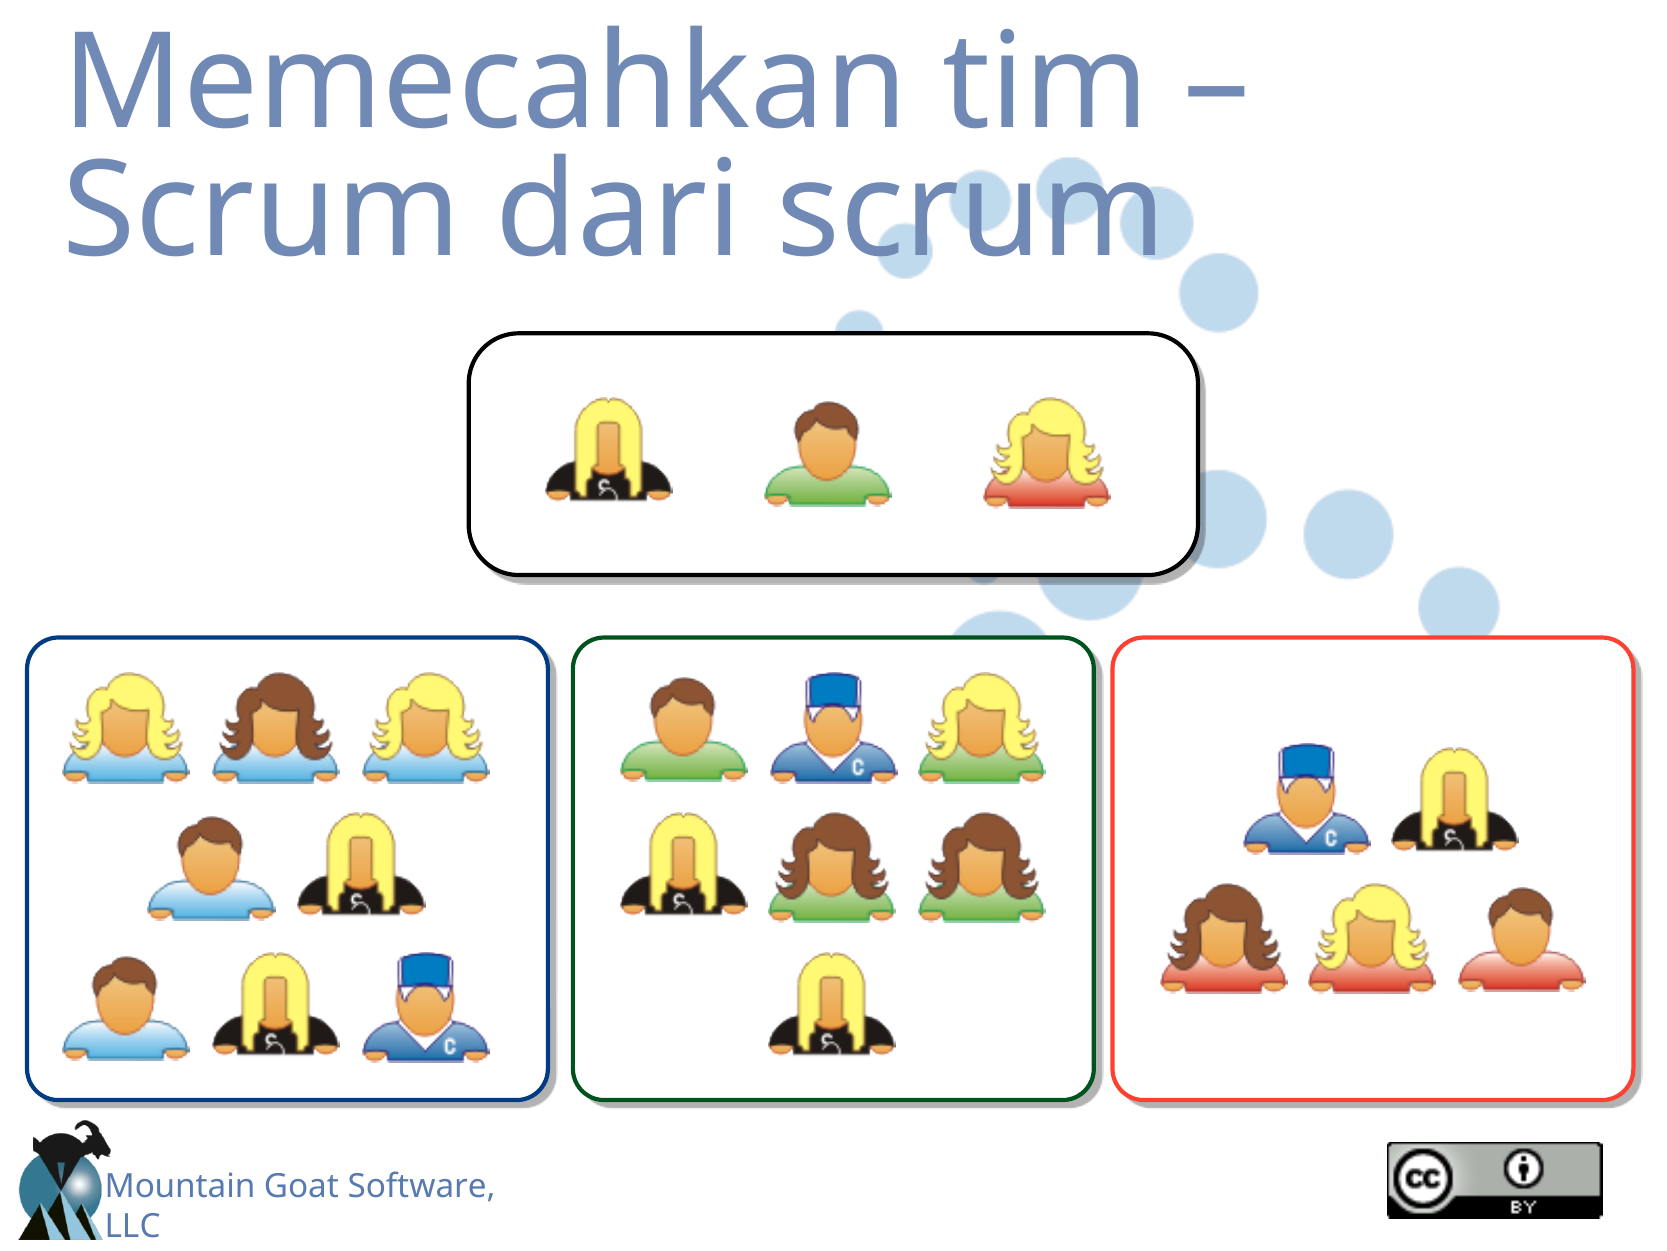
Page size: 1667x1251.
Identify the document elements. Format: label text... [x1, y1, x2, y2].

picture [768, 952, 896, 1063]
picture [545, 397, 673, 509]
picture [768, 812, 896, 923]
picture [297, 812, 426, 923]
picture [362, 952, 490, 1063]
picture [18, 1120, 111, 1240]
title Memecahkan tim – Scrum dari scrum [56, 18, 1609, 319]
picture [1387, 1142, 1603, 1219]
picture [1391, 747, 1519, 859]
picture [1160, 883, 1288, 994]
picture [620, 677, 748, 782]
text_box [468, 333, 1198, 576]
picture [918, 672, 1046, 784]
text_box [1112, 637, 1634, 1101]
picture [770, 672, 898, 784]
picture [835, 319, 1563, 1096]
picture [62, 672, 190, 784]
picture [918, 812, 1046, 923]
picture [362, 672, 490, 784]
picture [620, 812, 748, 923]
picture [1308, 883, 1436, 994]
picture [62, 956, 190, 1061]
picture [212, 952, 340, 1063]
text_box [27, 637, 548, 1101]
picture [1243, 743, 1371, 855]
picture [212, 672, 340, 784]
picture [1458, 887, 1586, 992]
text_box [572, 637, 1094, 1101]
picture [764, 401, 892, 507]
picture [983, 397, 1111, 509]
picture [147, 816, 276, 921]
